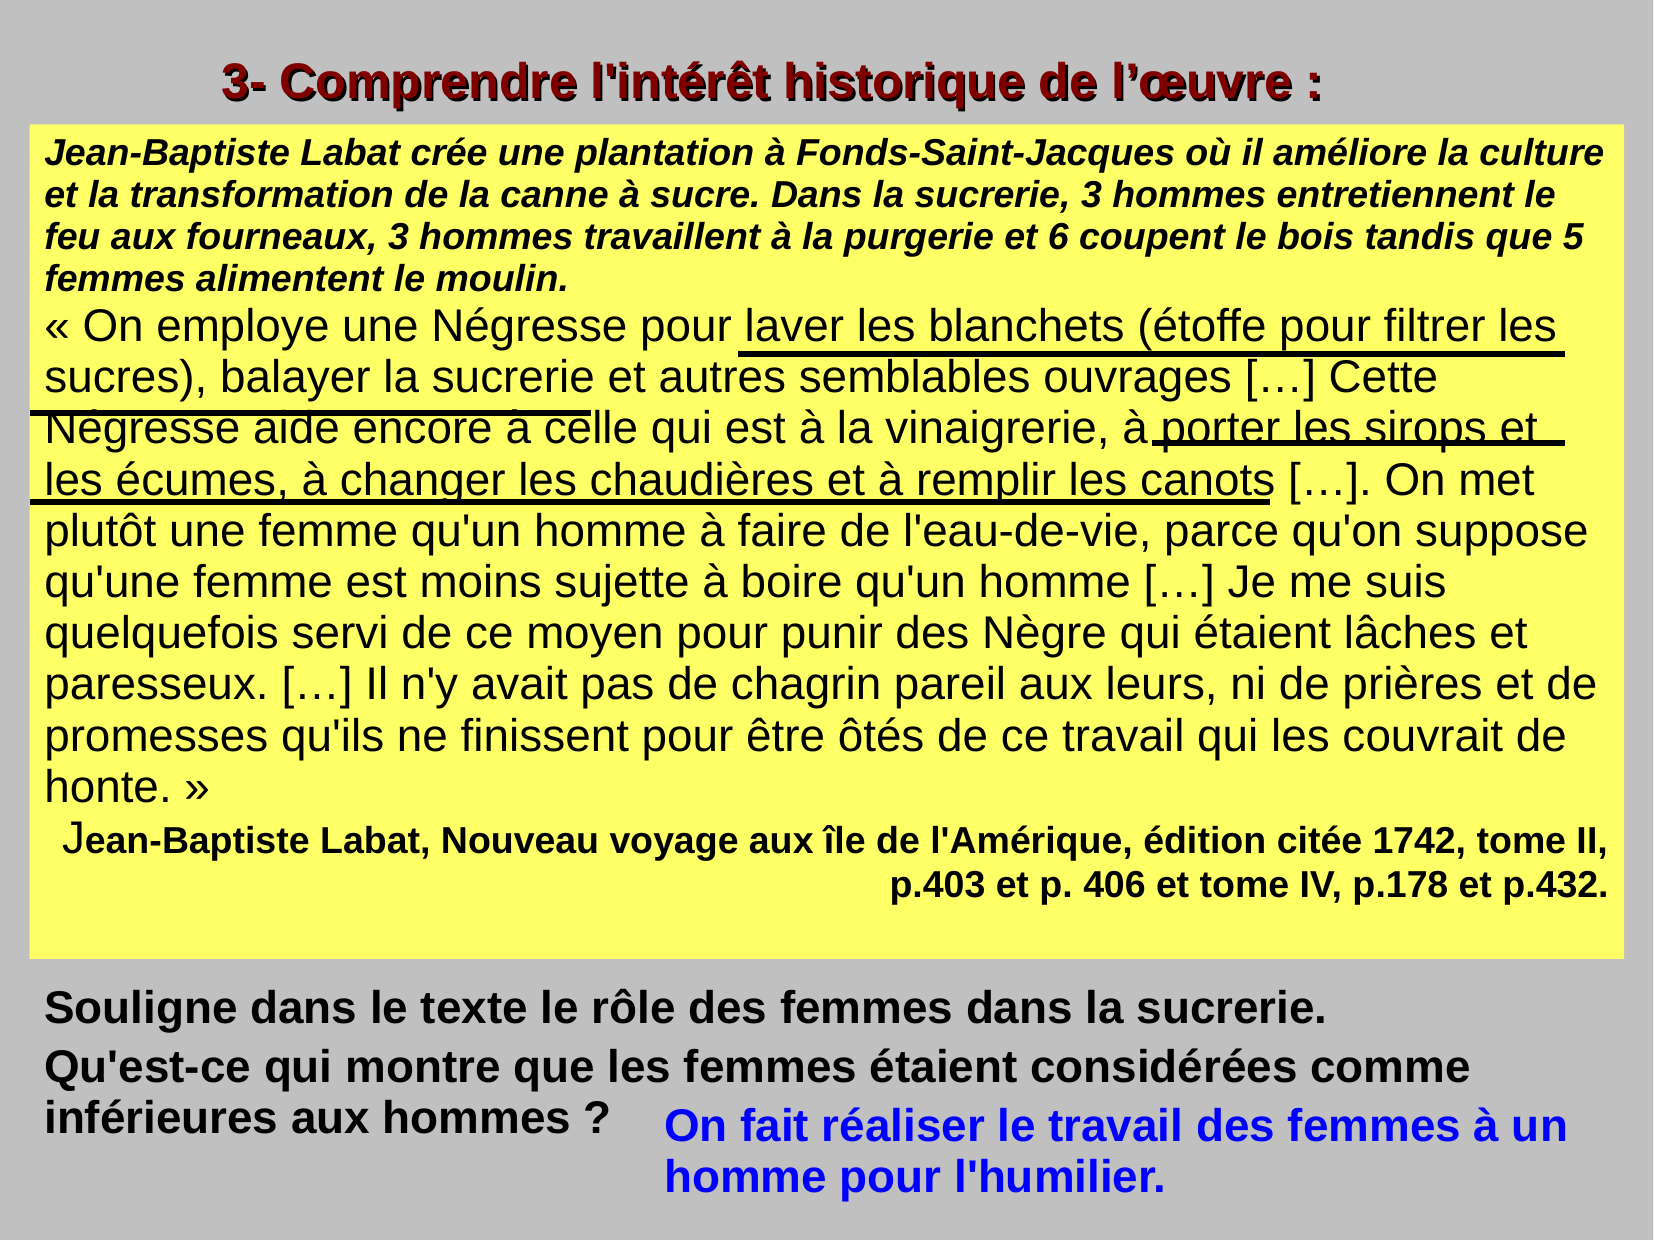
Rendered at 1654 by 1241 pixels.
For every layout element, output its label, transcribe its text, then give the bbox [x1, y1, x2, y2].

text_box Jean-Baptiste Labat crée une plantation à Fonds-Saint-Jacques où il améliore la culture et la transformation de la canne à sucre. Dans la sucrerie, 3 hommes entretiennent le feu aux fourneaux, 3 hommes travaillent à la purgerie et 6 coupent le bois tandis que 5 femmes alimentent le moulin. « On employe une Négresse pour laver les blanchets (étoffe pour filtrer les sucres), balayer la sucrerie et autres semblables ouvrages […] Cette Négresse aide encore à celle qui est à la vinaigrerie, à porter les sirops et les écumes, à changer les chaudières et à remplir les canots […]. On met plutôt une femme qu'un homme à faire de l'eau-de-vie, parce qu'on suppose qu'une femme est moins sujette à boire qu'un homme […] Je me suis quelquefois servi de ce moyen pour punir des Nègre qui étaient lâches et paresseux. […] Il n'y avait pas de chagrin pareil aux leurs, ni de prières et de promesses qu'ils ne finissent pour être ôtés de ce travail qui les couvrait de honte. » Jean-Baptiste Labat, Nouveau voyage aux île de l'Amérique, édition citée 1742, tome II, p.403 et p. 406 et tome IV, p.178 et p.432. [29, 124, 1625, 959]
text_box 3- Comprendre l'intérêt historique de l’œuvre : [206, 46, 1506, 119]
text_box Qu'est-ce qui montre que les femmes étaient considérées comme inférieures aux hommes ? [29, 1033, 1654, 1153]
text_box On fait réaliser le travail des femmes à un homme pour l'humilier. [649, 1092, 1625, 1212]
text_box Souligne dans le texte le rôle des femmes dans la sucrerie. [29, 974, 1388, 1033]
